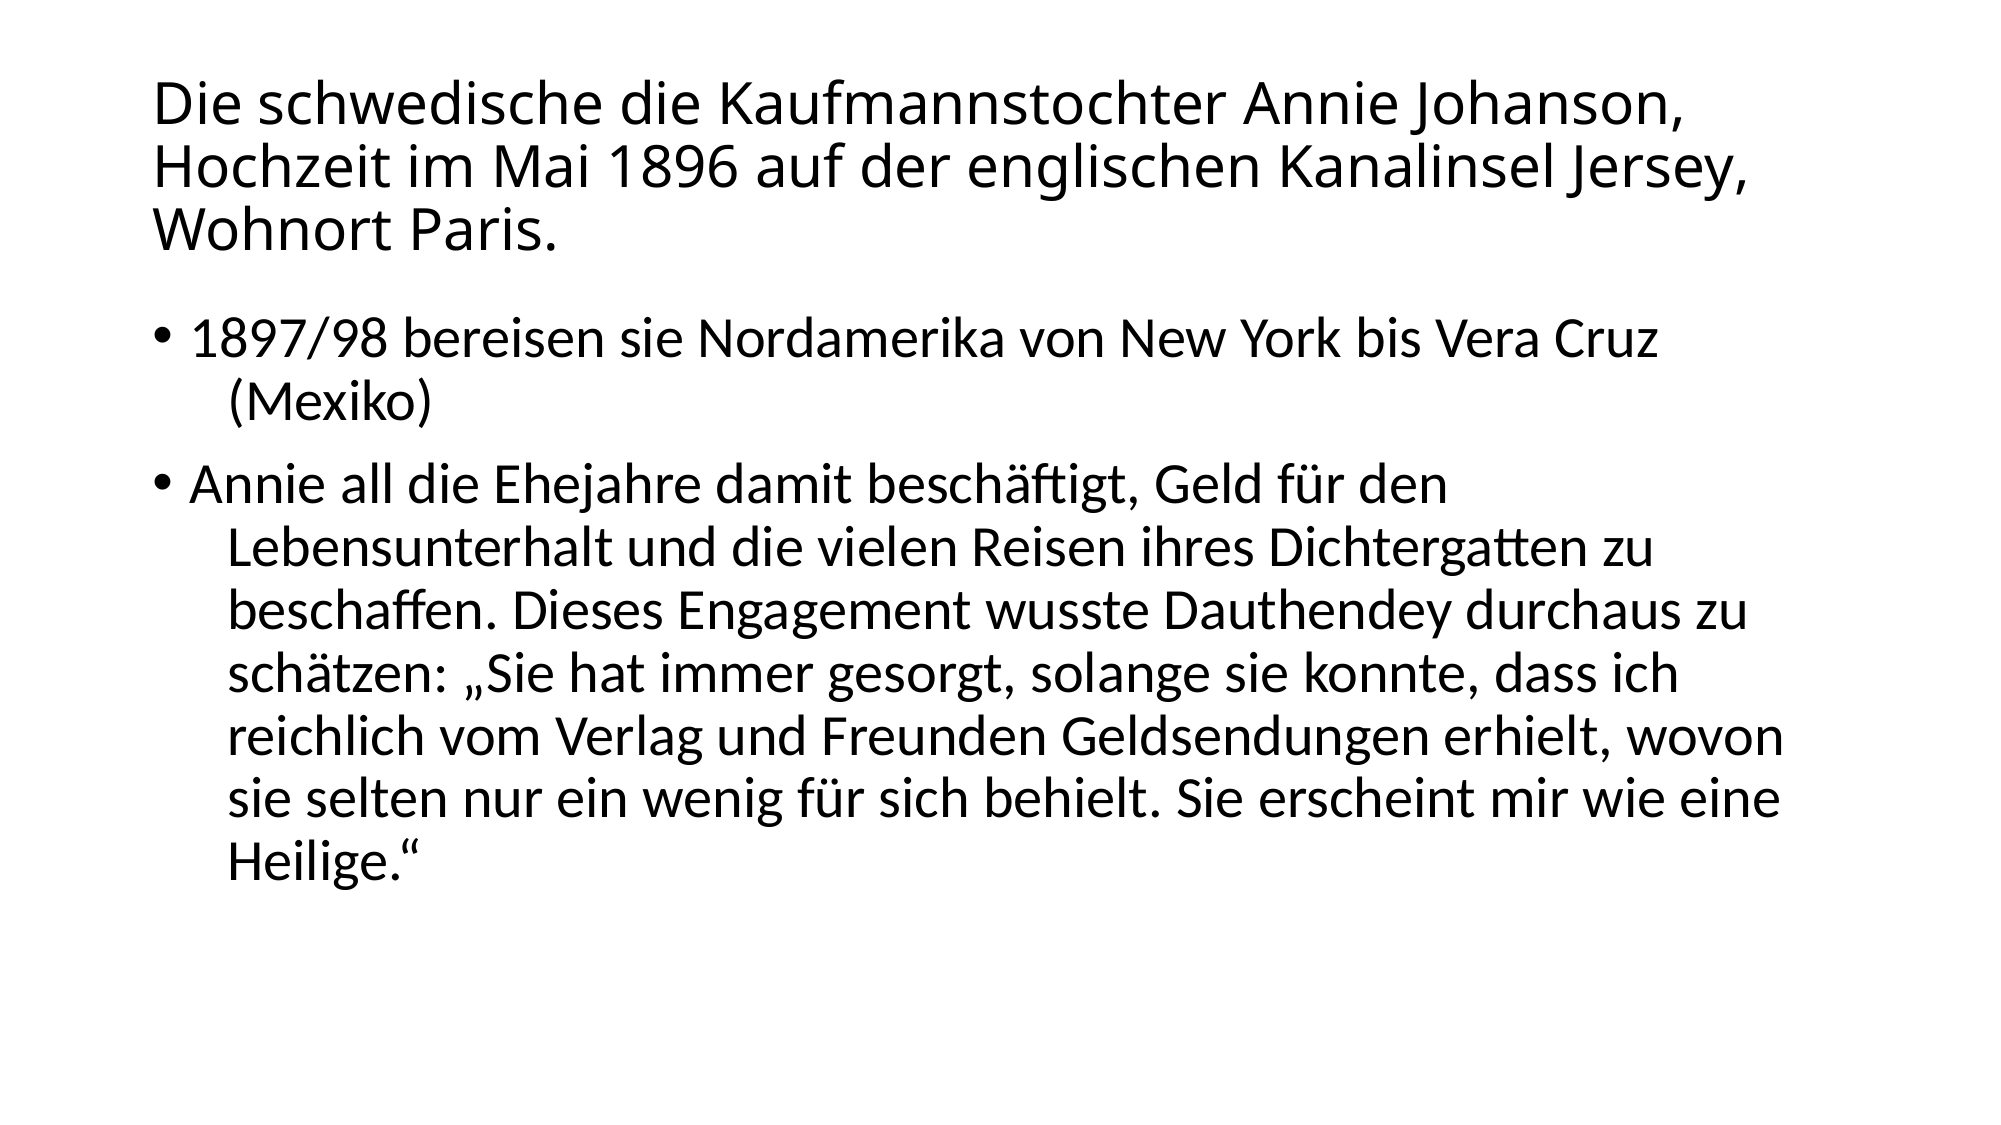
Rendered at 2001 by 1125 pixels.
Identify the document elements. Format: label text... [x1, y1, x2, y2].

title Die schwedische die Kaufmannstochter Annie Johanson, Hochzeit im Mai 1896 auf der englischen Kanalinsel Jersey, Wohnort Paris. [137, 59, 1863, 278]
list 1897/98 bereisen sie Nordamerika von New York bis Vera Cruz (Mexiko) Annie all die Ehejahre damit beschäftigt, Geld für den Lebensunterhalt und die vielen Reisen ihres Dichtergatten zu beschaffen. Dieses Engagement wusste Dauthendey durchaus zu schätzen: „Sie hat immer gesorgt, solange sie konnte, dass ich reichlich vom Verlag und Freunden Geldsendungen erhielt, wovon sie selten nur ein wenig für sich behielt. Sie erscheint mir wie eine Heilige.“ [137, 299, 1863, 1014]
